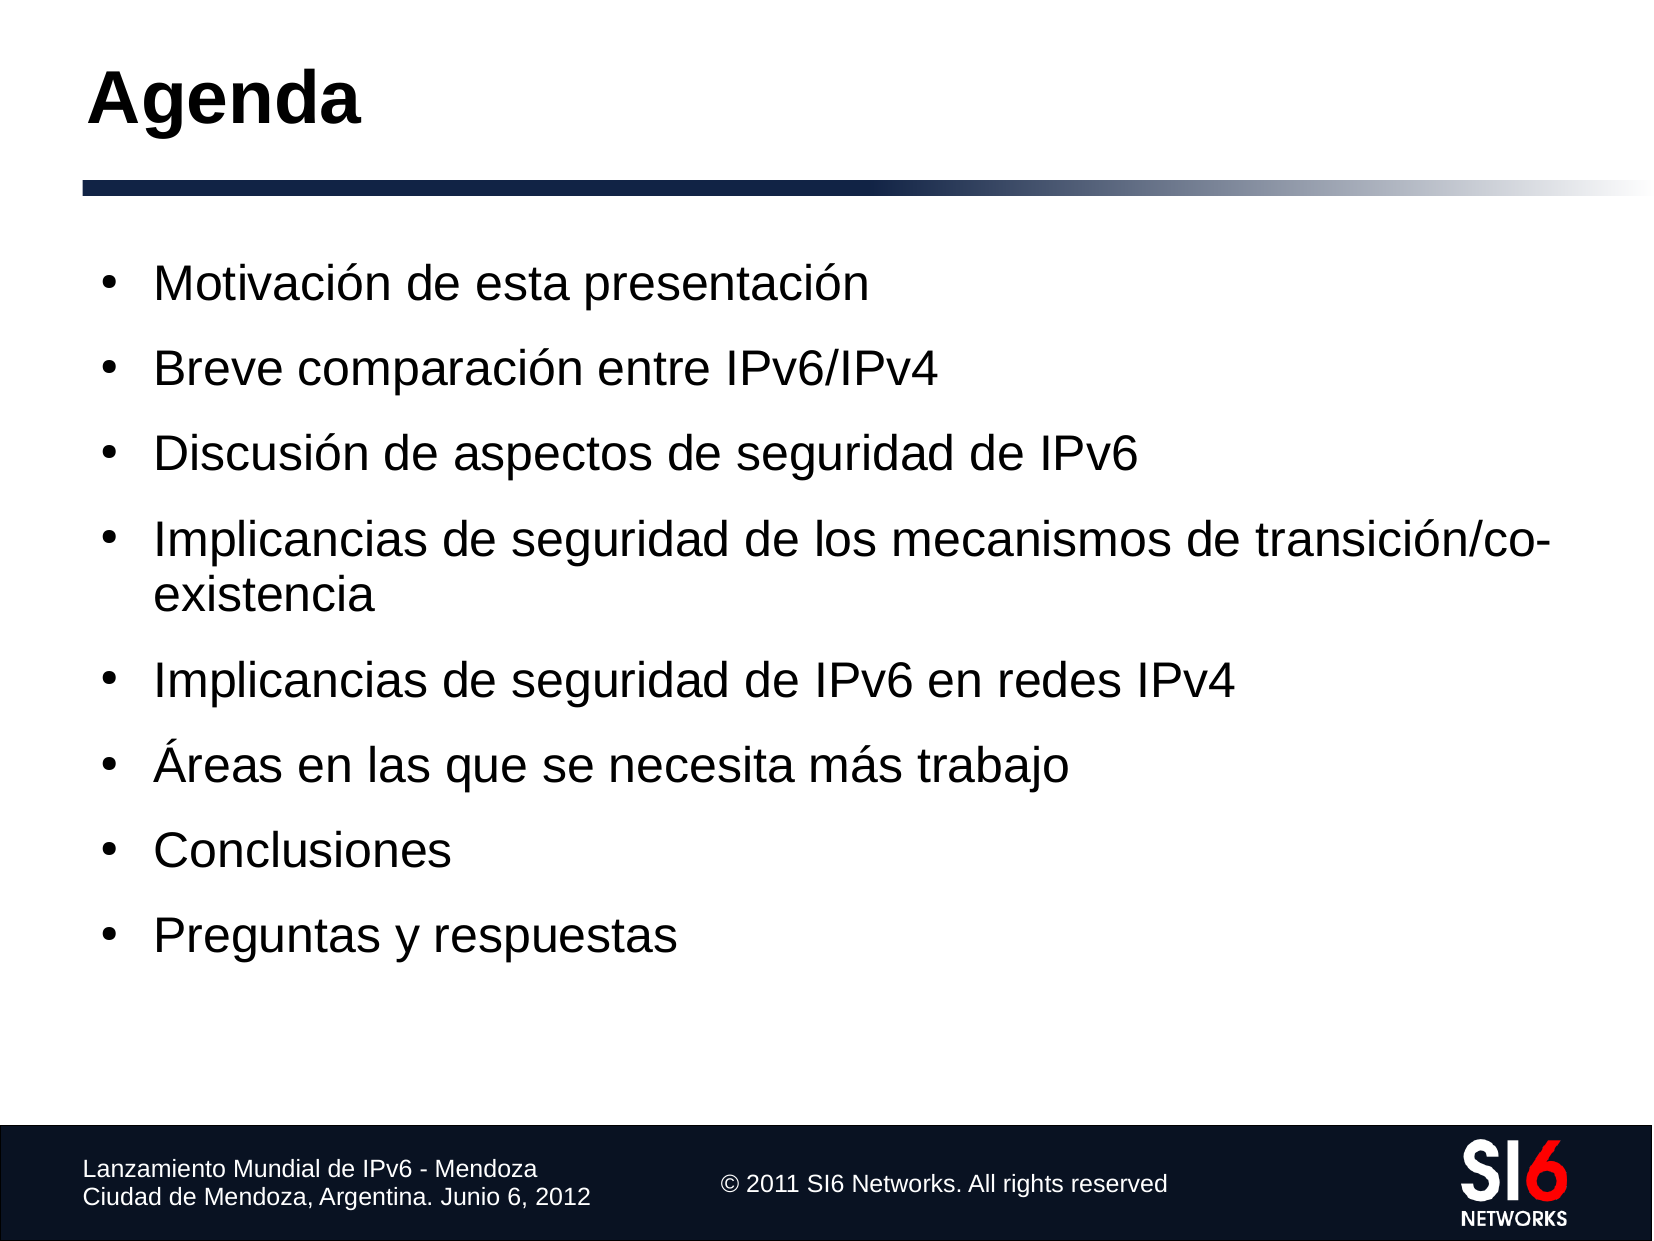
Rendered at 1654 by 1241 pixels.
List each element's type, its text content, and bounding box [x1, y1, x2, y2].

picture [1461, 1139, 1567, 1226]
title Agenda [86, 30, 1576, 166]
list Motivación de esta presentación Breve comparación entre IPv6/IPv4 Discusión de aspectos de seguridad de IPv6 Implicancias de seguridad de los mecanismos de transición/co-existencia Implicancias de seguridad de IPv6 en redes IPv4 Áreas en las que se necesita más trabajo Conclusiones Preguntas y respuestas [82, 255, 1571, 1109]
